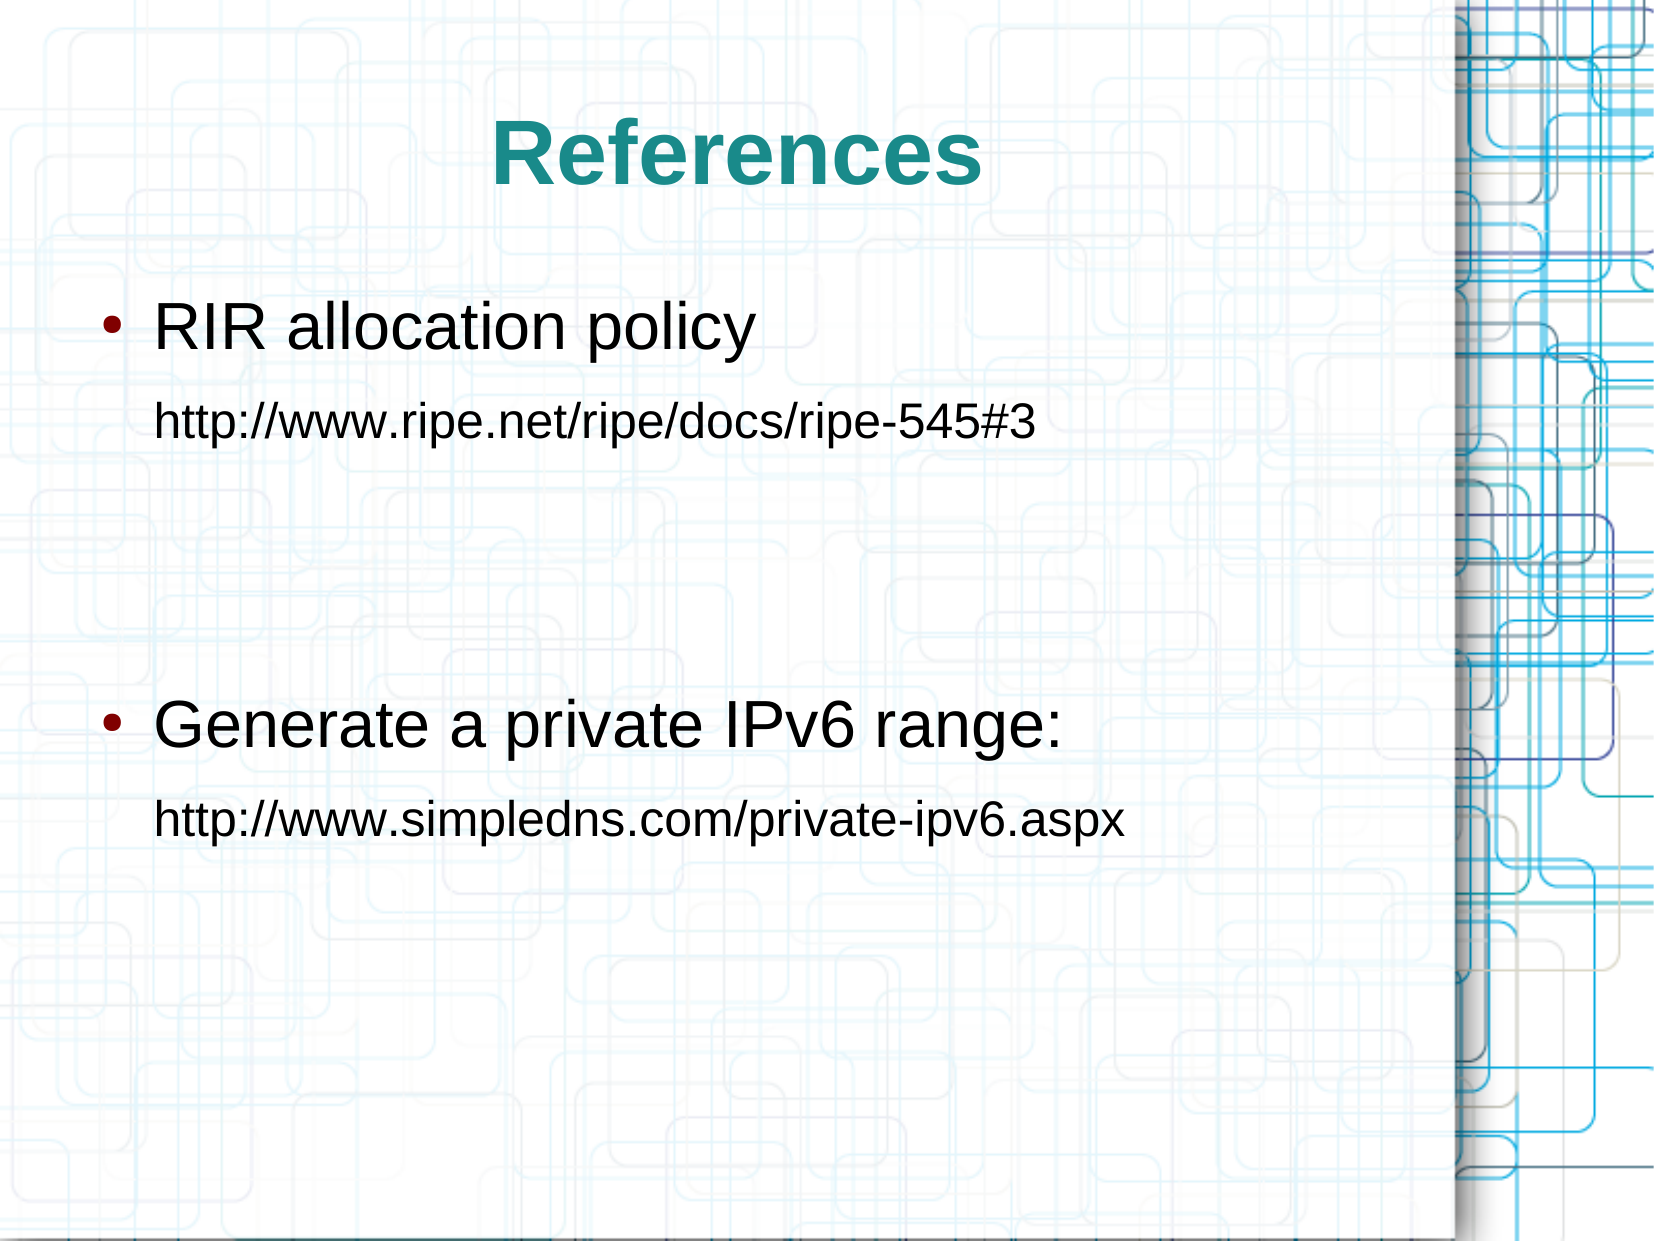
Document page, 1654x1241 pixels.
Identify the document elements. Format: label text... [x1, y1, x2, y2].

list RIR allocation policy http://www.ripe.net/ripe/docs/ripe-545#3 Generate a private IPv6 range: http://www.simpledns.com/private-ipv6.aspx [82, 288, 1418, 1093]
picture [0, 0, 1654, 1241]
title References [59, 56, 1418, 250]
